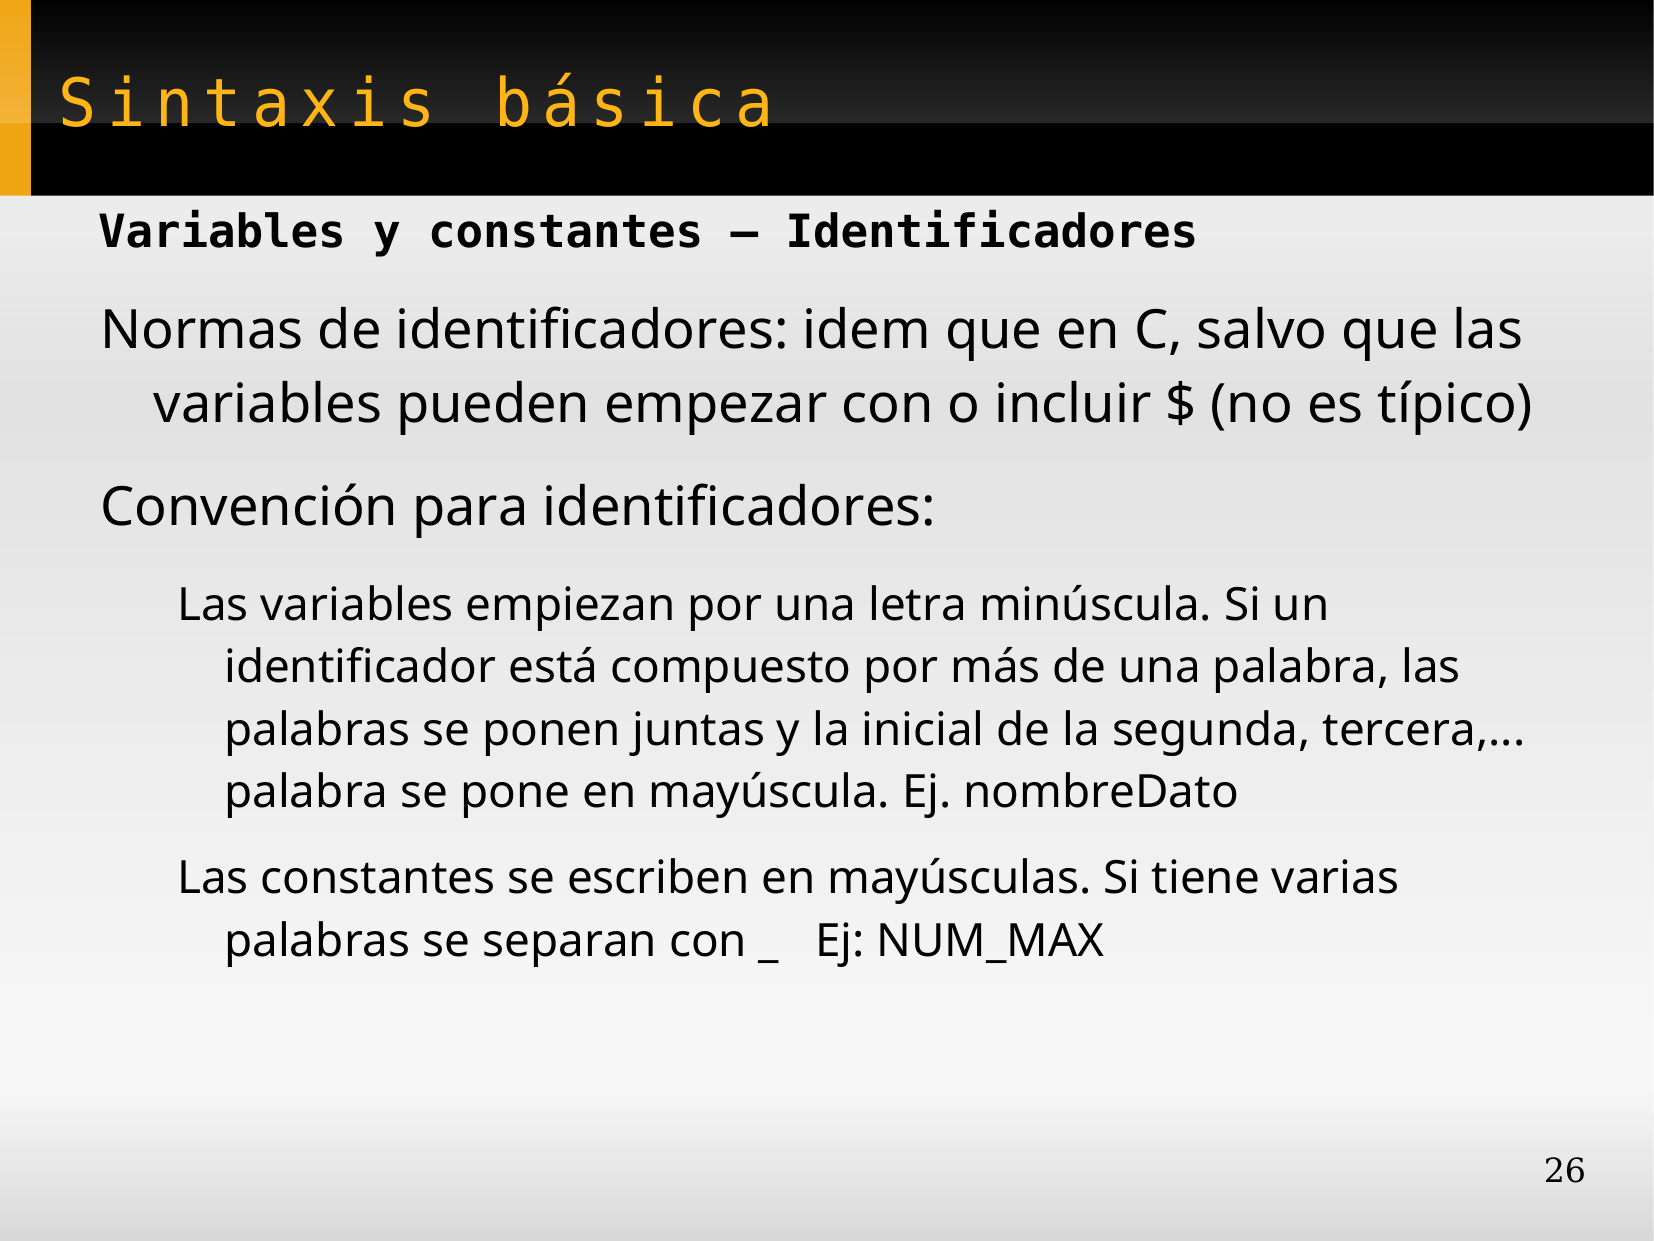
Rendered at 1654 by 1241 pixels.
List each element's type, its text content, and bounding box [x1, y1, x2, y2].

list Normas de identificadores: idem que en C, salvo que las variables pueden empezar con o incluir $ (no es típico) Convención para identificadores: Las variables empiezan por una letra minúscula. Si un identificador está compuesto por más de una palabra, las palabras se ponen juntas y la inicial de la segunda, tercera,... palabra se pone en mayúscula. Ej. nombreDato Las constantes se escriben en mayúsculas. Si tiene varias palabras se separan con _ Ej: NUM_MAX [82, 290, 1571, 1109]
text_box Variables y constantes – Identificadores [83, 197, 1213, 266]
title Sintaxis básica [59, 29, 1595, 178]
picture [0, 0, 1654, 1241]
